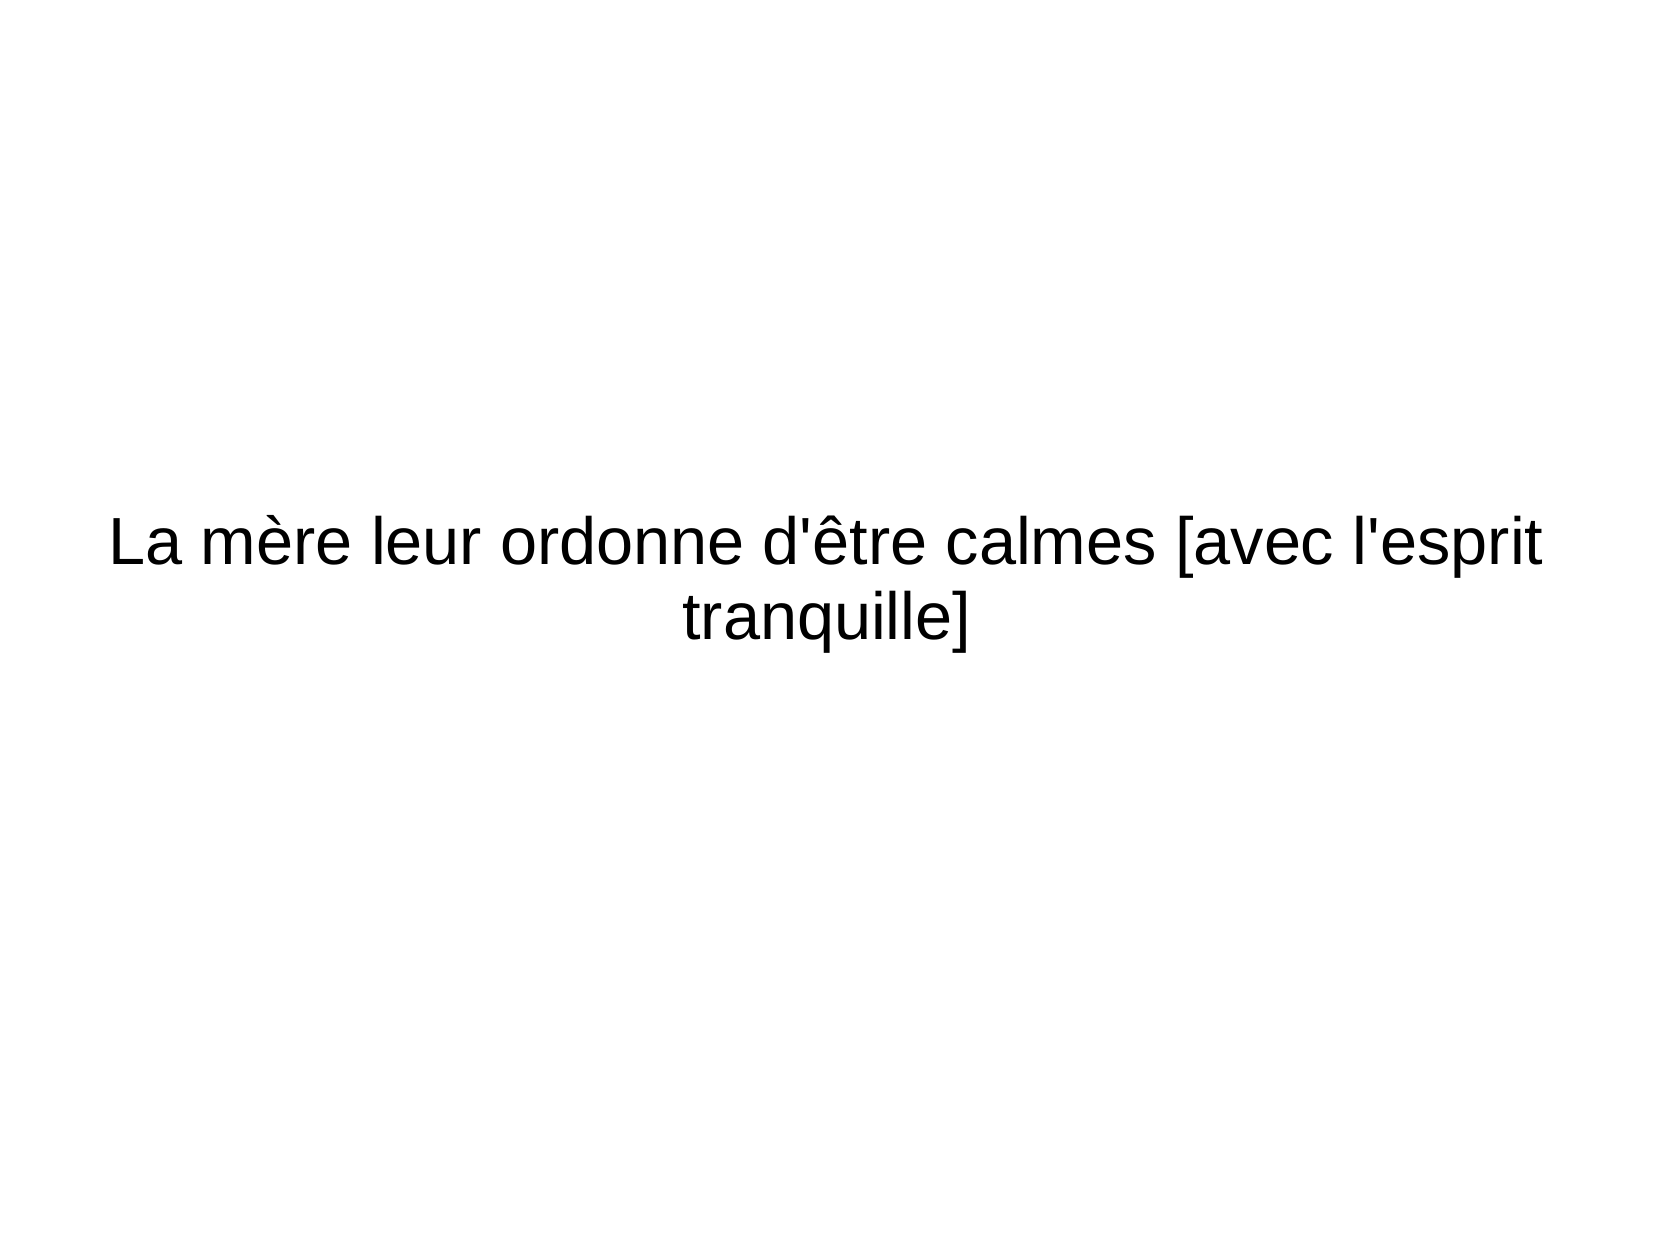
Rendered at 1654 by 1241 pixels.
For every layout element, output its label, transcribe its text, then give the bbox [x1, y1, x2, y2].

subtitle La mère leur ordonne d'être calmes [avec l'esprit tranquille] [82, 56, 1571, 1102]
